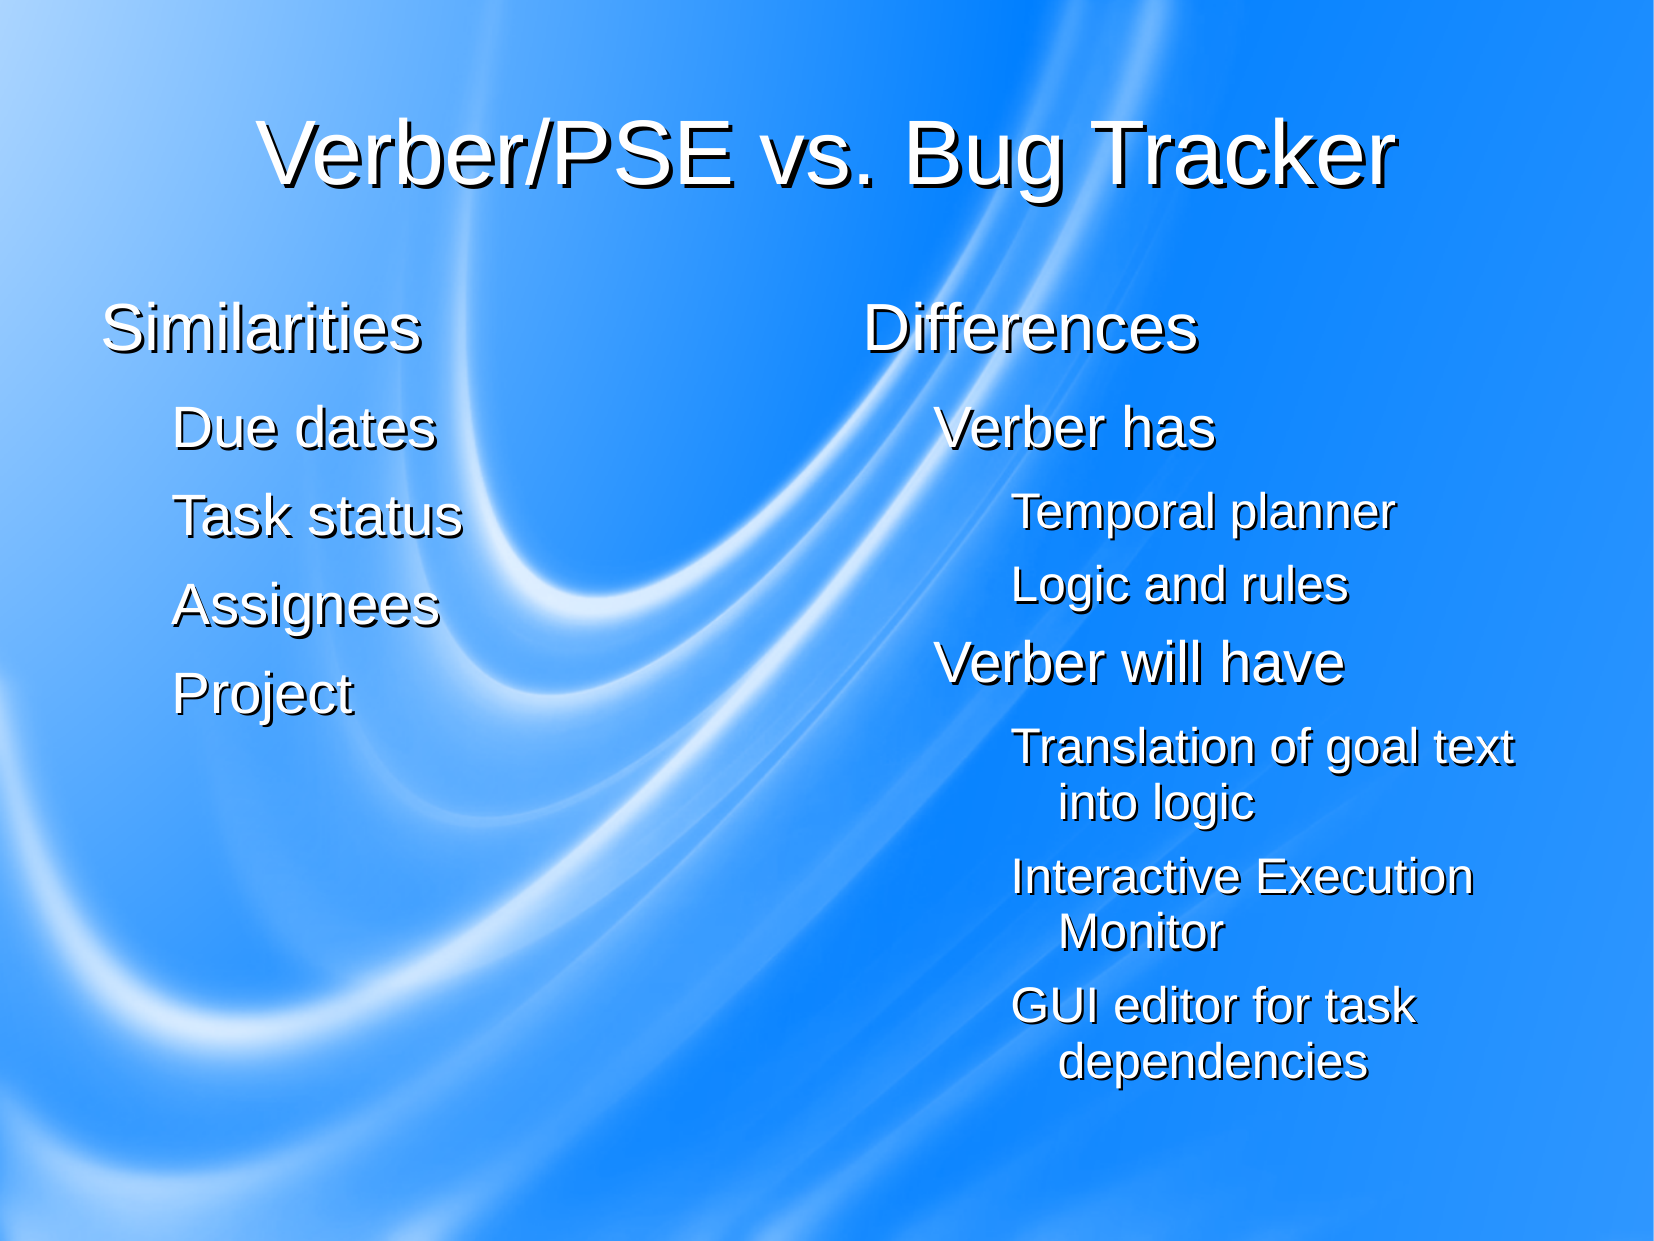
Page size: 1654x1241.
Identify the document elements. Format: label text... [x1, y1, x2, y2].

list Similarities Due dates Task status Assignees Project [82, 290, 809, 1109]
picture [0, 0, 1654, 1241]
title Verber/PSE vs. Bug Tracker [82, 49, 1571, 257]
list Differences Verber has Temporal planner Logic and rules Verber will have Translation of goal text into logic Interactive Execution Monitor GUI editor for task dependencies [845, 290, 1572, 1163]
